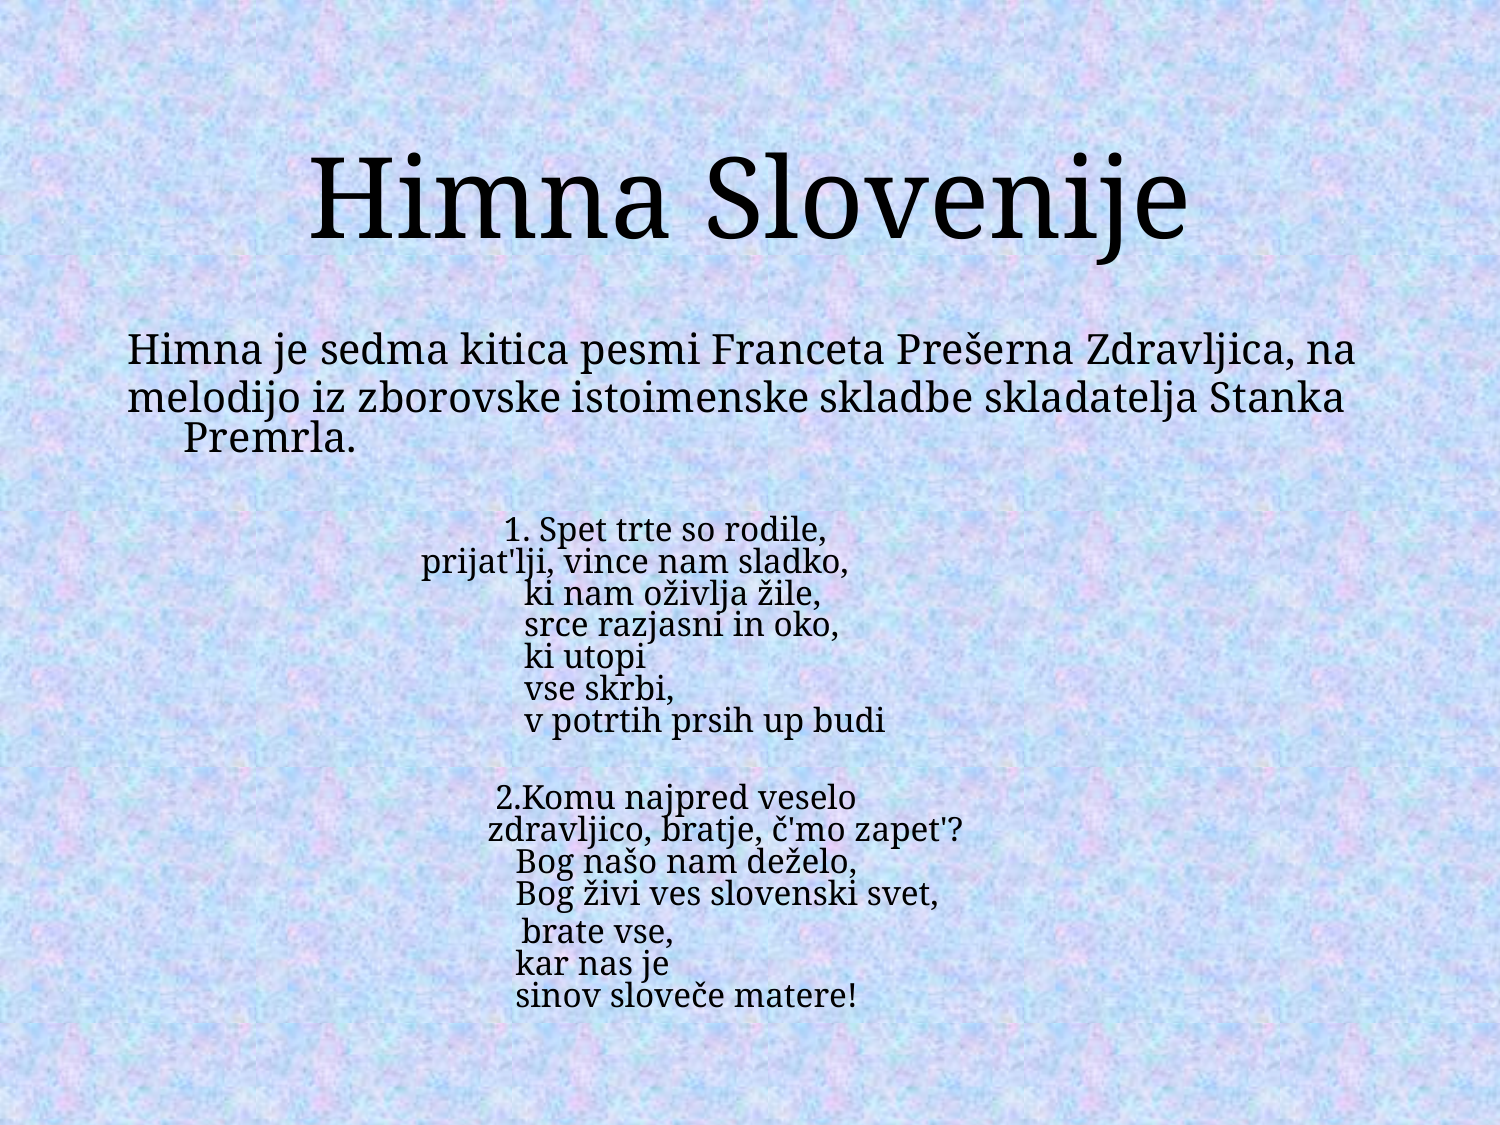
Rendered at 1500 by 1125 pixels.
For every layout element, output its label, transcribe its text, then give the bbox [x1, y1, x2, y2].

list Himna je sedma kitica pesmi Franceta Prešerna Zdravljica, na melodijo iz zborovske istoimenske skladbe skladatelja Stanka Premrla. 1. Spet trte so rodile, prijat'lji, vince nam sladko, ki nam oživlja žile, srce razjasni in oko, ki utopi vse skrbi, v potrtih prsih up budi 2.Komu najpred veselo zdravljico, bratje, č'mo zapet'? Bog našo nam deželo, Bog živi ves slovenski svet, brate vse, kar nas je sinov sloveče matere! [112, 324, 1447, 1000]
title Himna Slovenije [112, 99, 1388, 288]
picture [0, 0, 1500, 1125]
